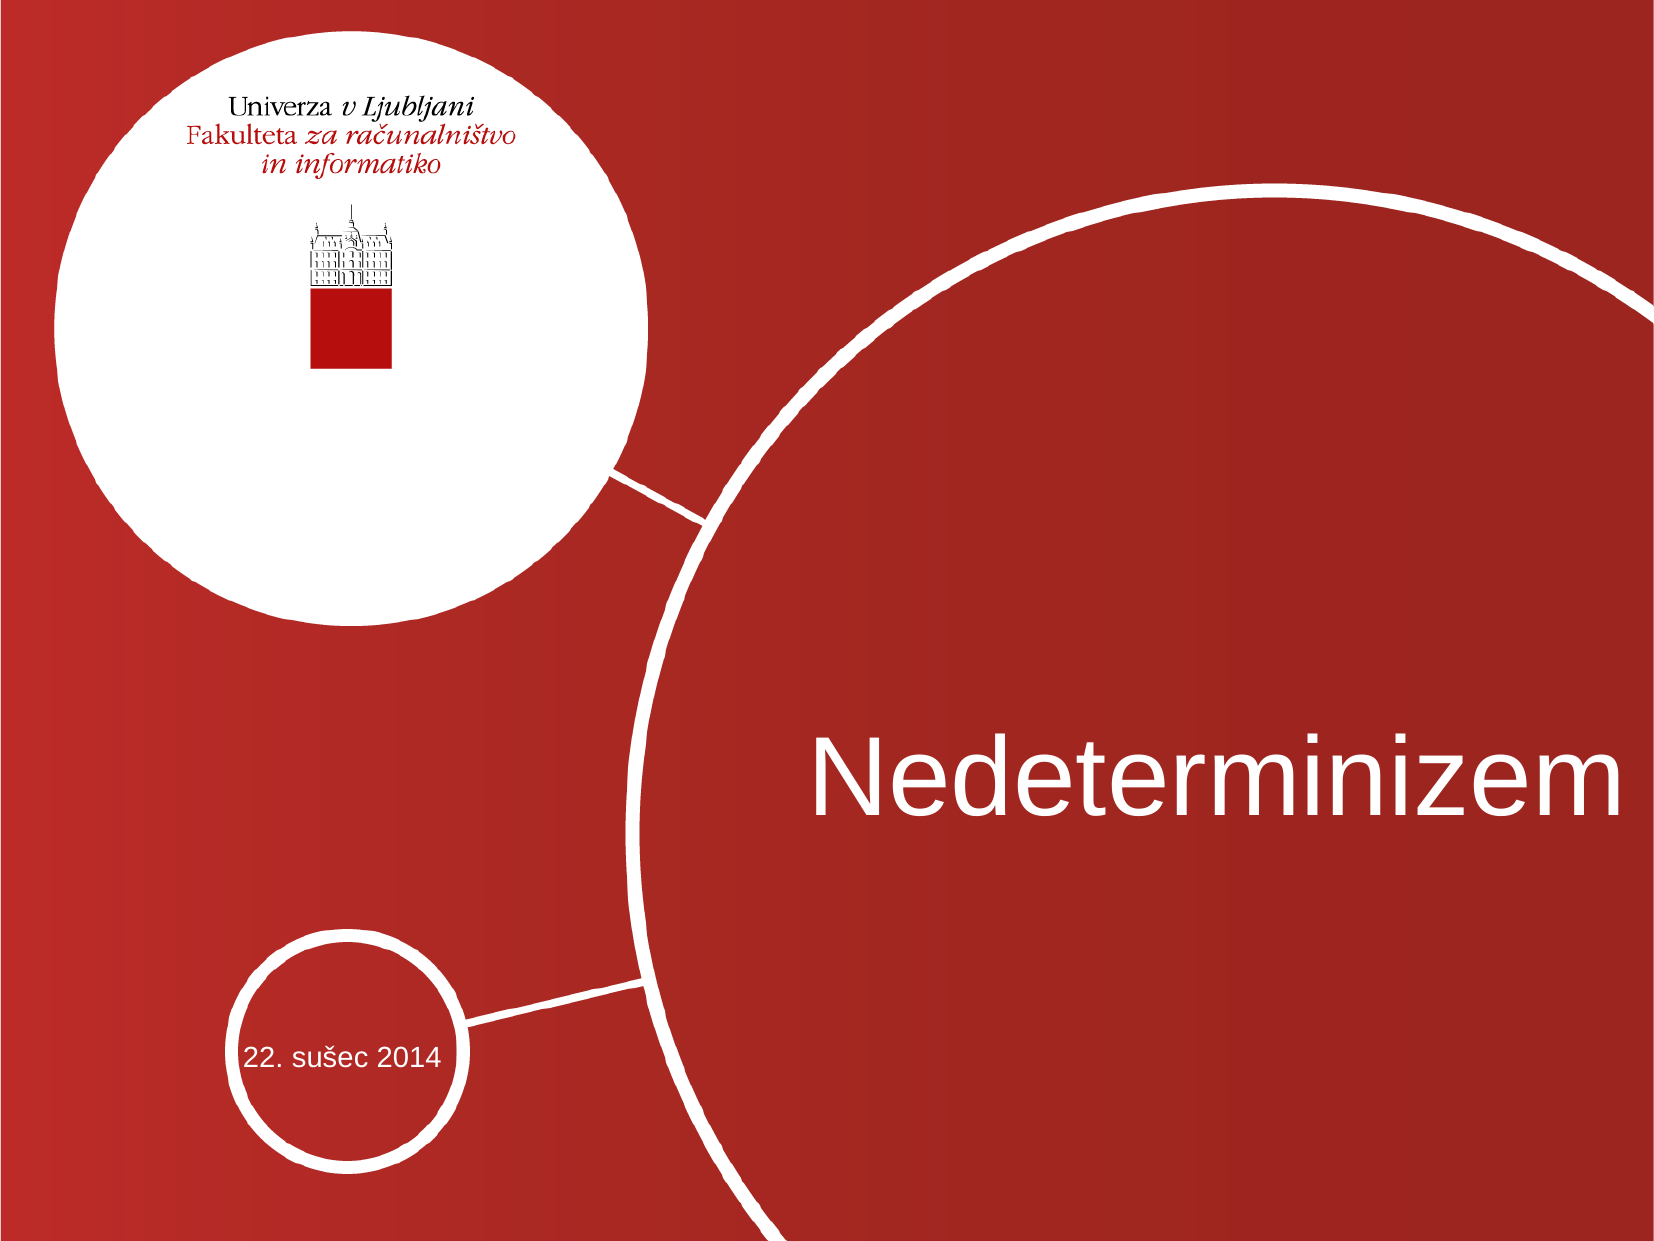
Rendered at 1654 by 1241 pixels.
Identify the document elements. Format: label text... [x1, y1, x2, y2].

subtitle Nedeterminizem [496, 490, 1654, 1063]
picture [0, 0, 1654, 1241]
text_box 22. sušec 2014 [242, 980, 443, 1134]
